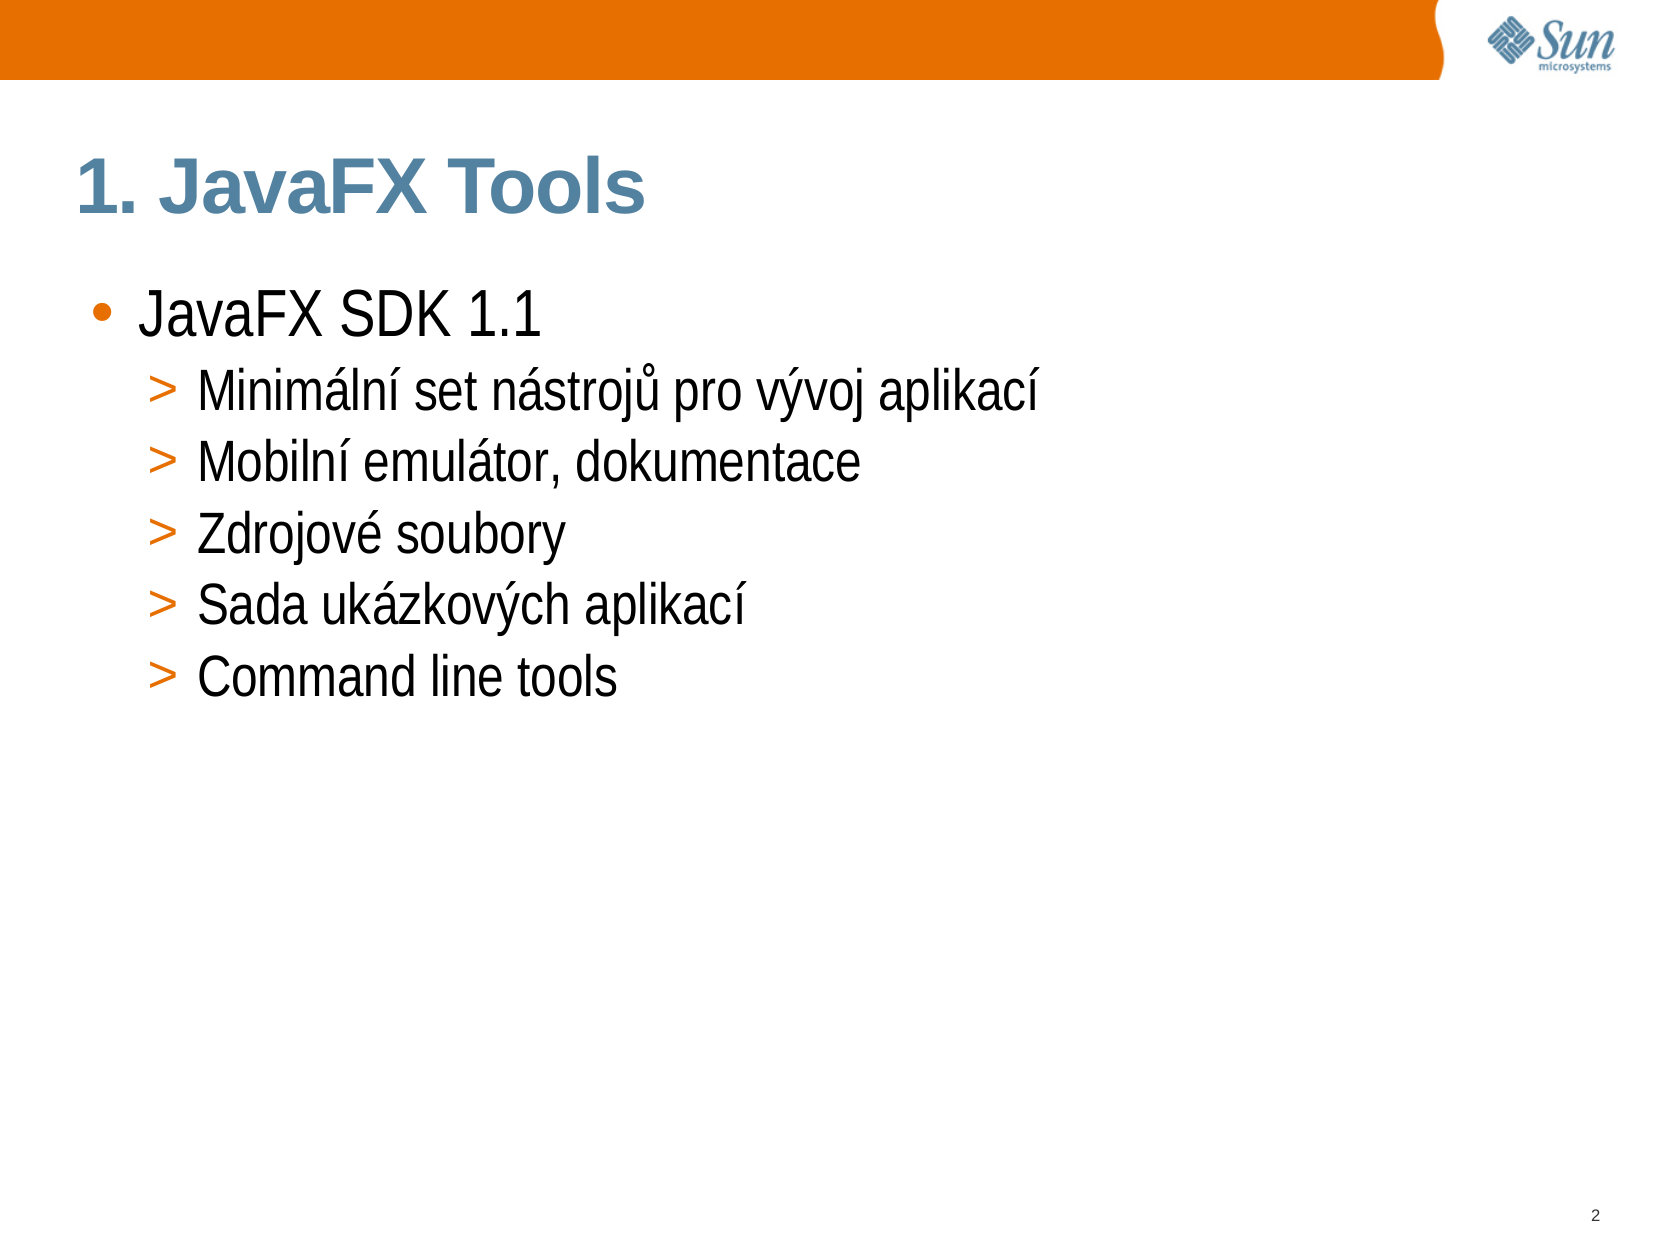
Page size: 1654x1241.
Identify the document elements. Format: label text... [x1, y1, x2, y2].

title 1. JavaFX Tools [75, 150, 1585, 250]
picture [0, 0, 1654, 80]
list JavaFX SDK 1.1 Minimální set nástrojů pro vývoj aplikací Mobilní emulátor, dokumentace Zdrojové soubory Sada ukázkových aplikací Command line tools [71, 284, 1545, 1171]
